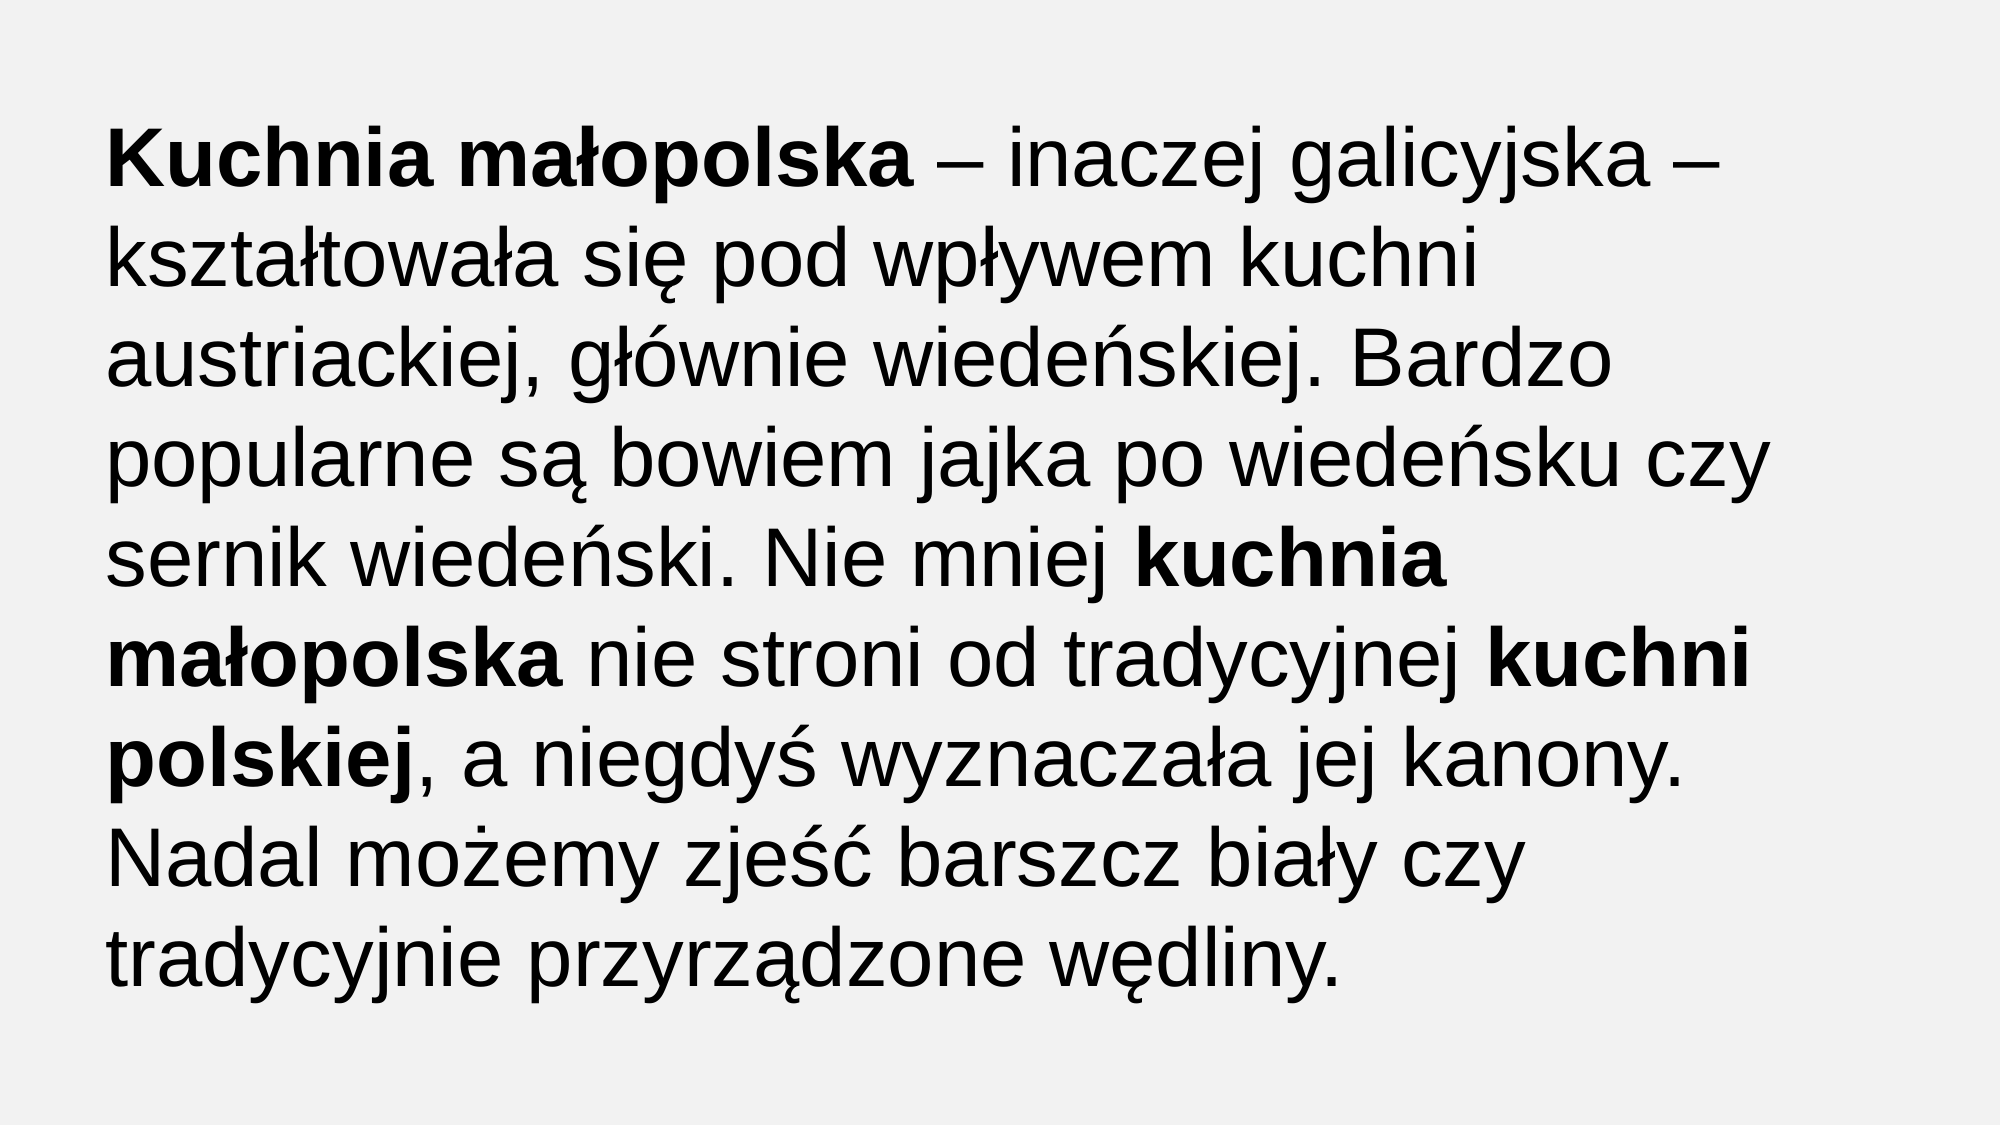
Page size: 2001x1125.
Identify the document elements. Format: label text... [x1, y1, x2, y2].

text_box Kuchnia małopolska – inaczej galicyjska – kształtowała się pod wpływem kuchni austriackiej, głównie wiedeńskiej. Bardzo popularne są bowiem jajka po wiedeńsku czy sernik wiedeński. Nie mniej kuchnia małopolska nie stroni od tradycyjnej kuchni polskiej, a niegdyś wyznaczała jej kanony. Nadal możemy zjeść barszcz biały czy tradycyjnie przyrządzone wędliny. [90, 96, 1914, 1011]
